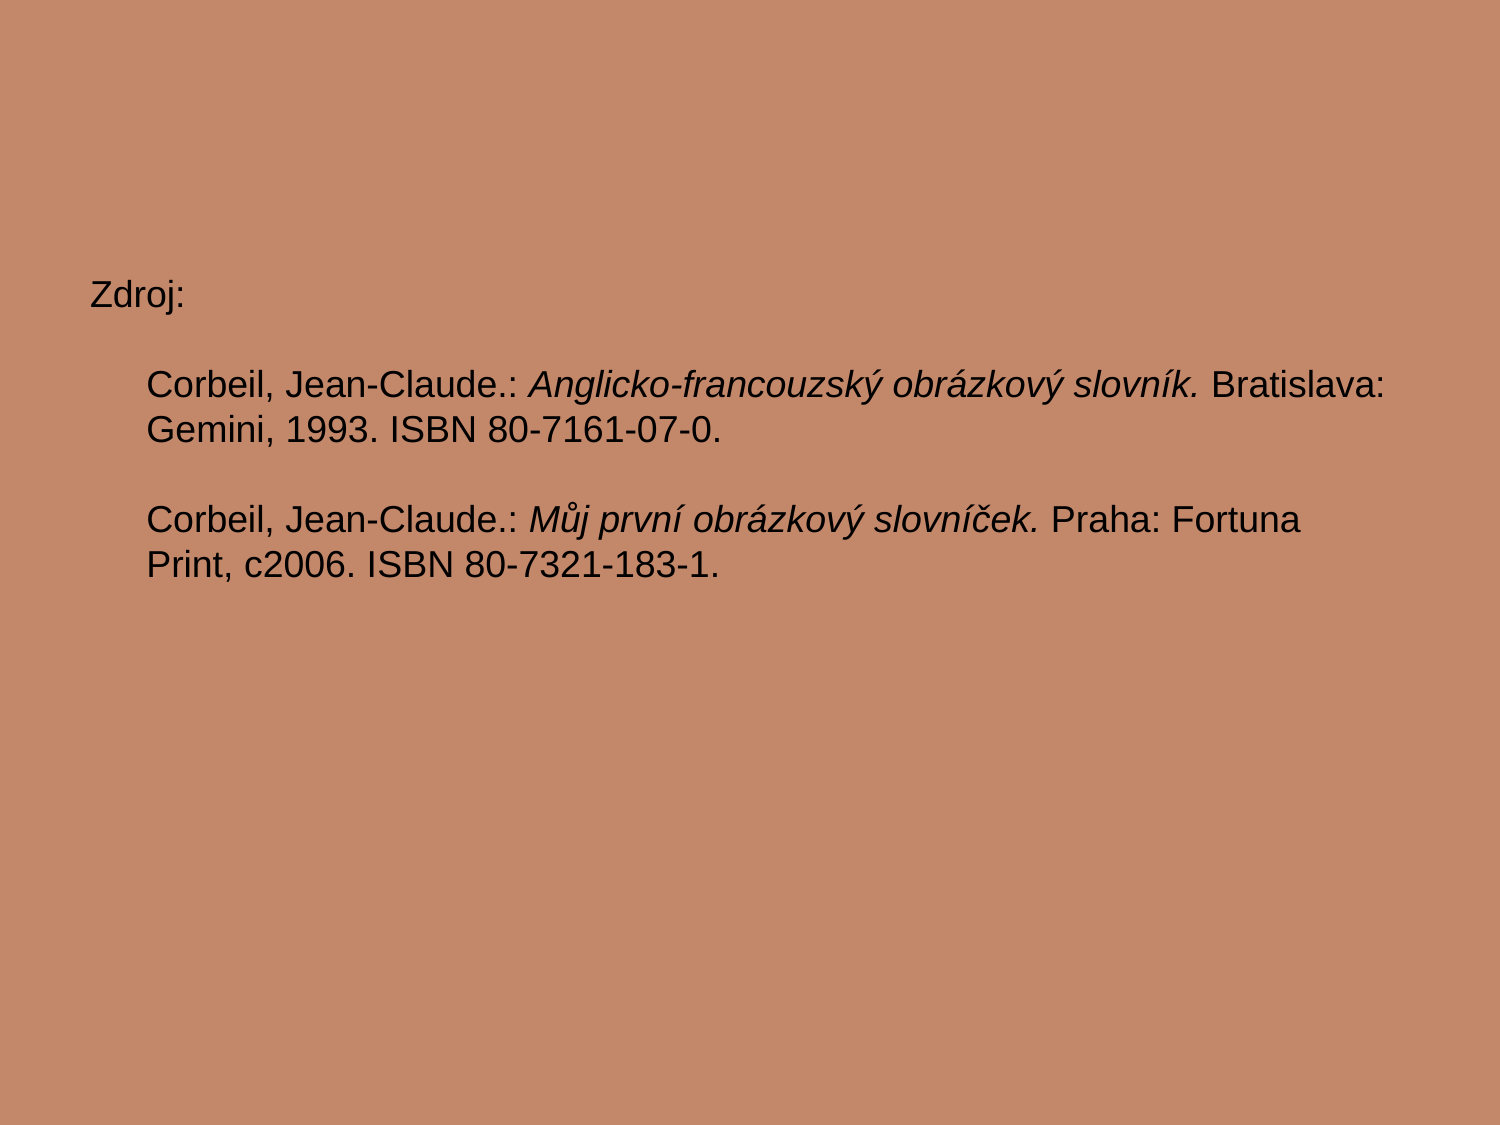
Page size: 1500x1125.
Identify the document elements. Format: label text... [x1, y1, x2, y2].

list Zdroj: Corbeil, Jean-Claude.: Anglicko-francouzský obrázkový slovník. Bratislava: Gemini, 1993. ISBN 80-7161-07-0. Corbeil, Jean-Claude.: Můj první obrázkový slovníček. Praha: Fortuna Print, c2006. ISBN 80-7321-183-1. [75, 262, 1426, 1006]
